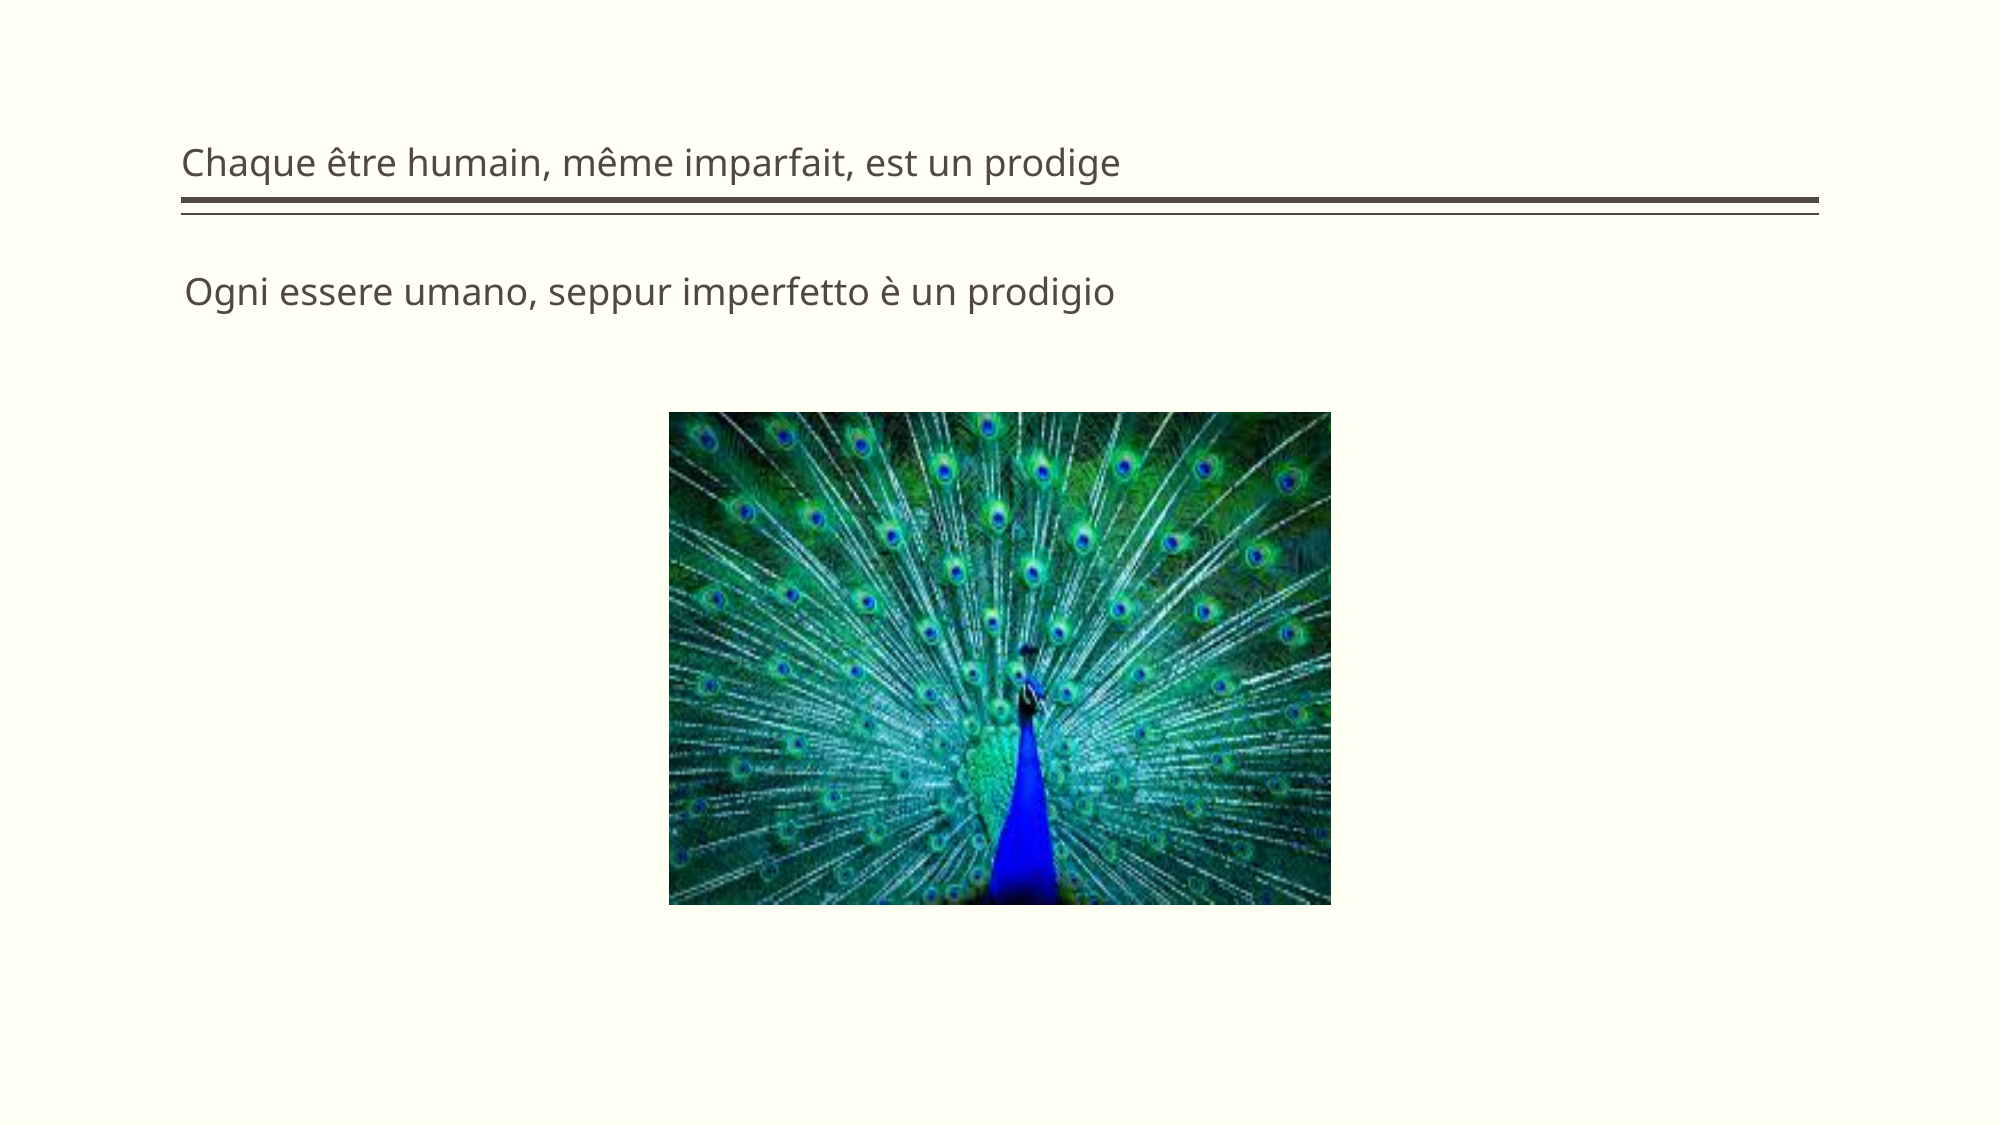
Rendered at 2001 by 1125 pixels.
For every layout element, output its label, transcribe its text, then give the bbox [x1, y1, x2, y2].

title Chaque être humain, même imparfait, est un prodige [181, 12, 1819, 193]
picture [669, 412, 1331, 905]
text_box Ogni essere umano, seppur imperfetto è un prodigio [169, 260, 1169, 320]
